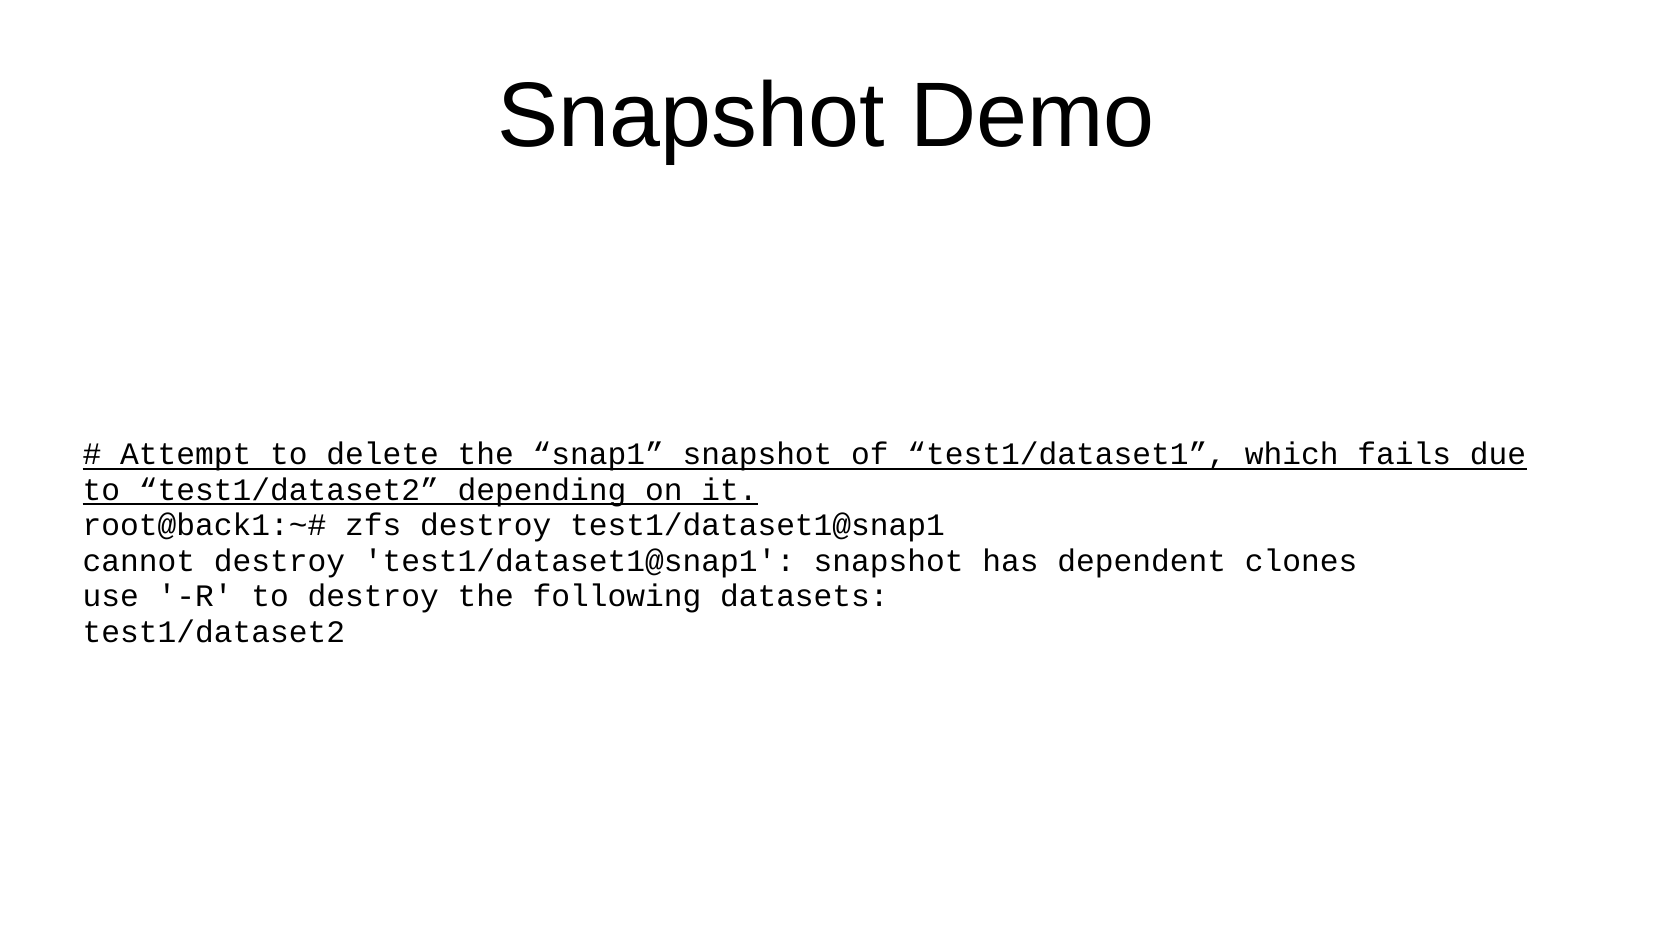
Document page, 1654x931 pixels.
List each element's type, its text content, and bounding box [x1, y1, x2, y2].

subtitle # Attempt to delete the “snap1” snapshot of “test1/dataset1”, which fails due to “test1/dataset2” depending on it. root@back1:~# zfs destroy test1/dataset1@snap1 cannot destroy 'test1/dataset1@snap1': snapshot has dependent clones use '-R' to destroy the following datasets: test1/dataset2 [82, 275, 1571, 815]
title Snapshot Demo [82, 37, 1571, 193]
